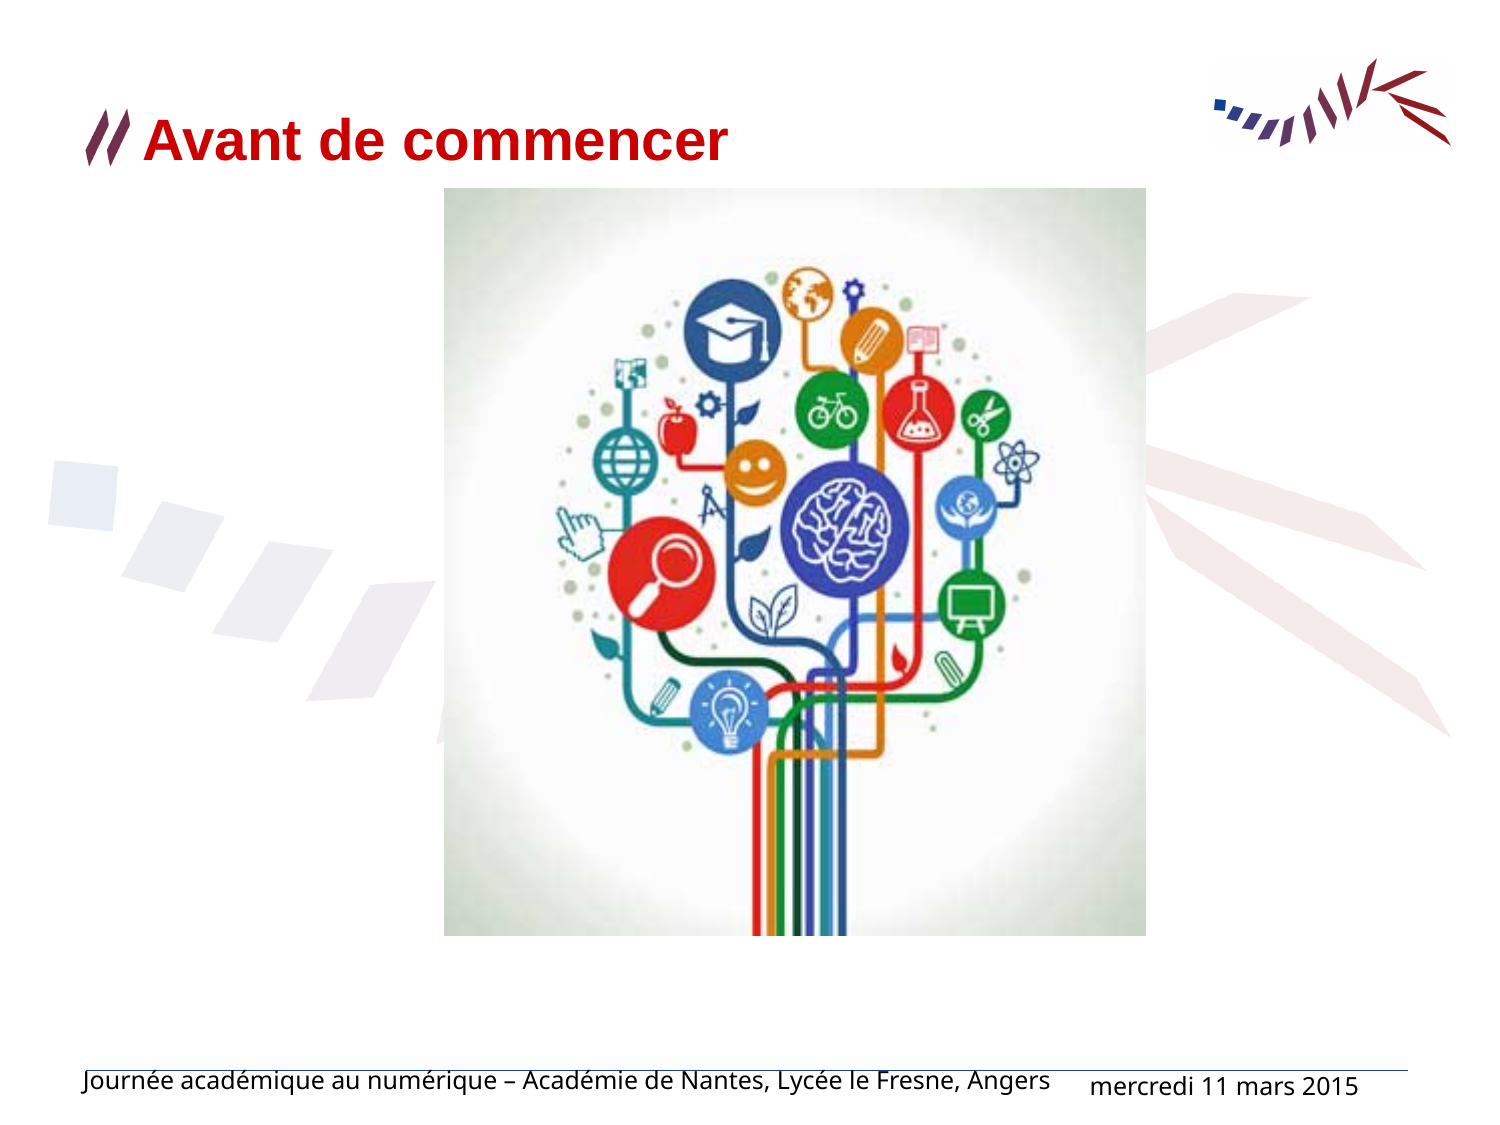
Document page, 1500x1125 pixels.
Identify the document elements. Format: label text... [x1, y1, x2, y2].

picture [48, 188, 1451, 936]
text_box Journée académique au numérique – Académie de Nantes, Lycée le Fresne, Angers [0, 1057, 1127, 1125]
text_box mercredi 11 mars 2015 [1074, 1063, 1500, 1125]
picture [1214, 58, 1451, 147]
title Avant de commencer [70, 94, 1443, 282]
slide_number [82, 348, 1458, 1002]
